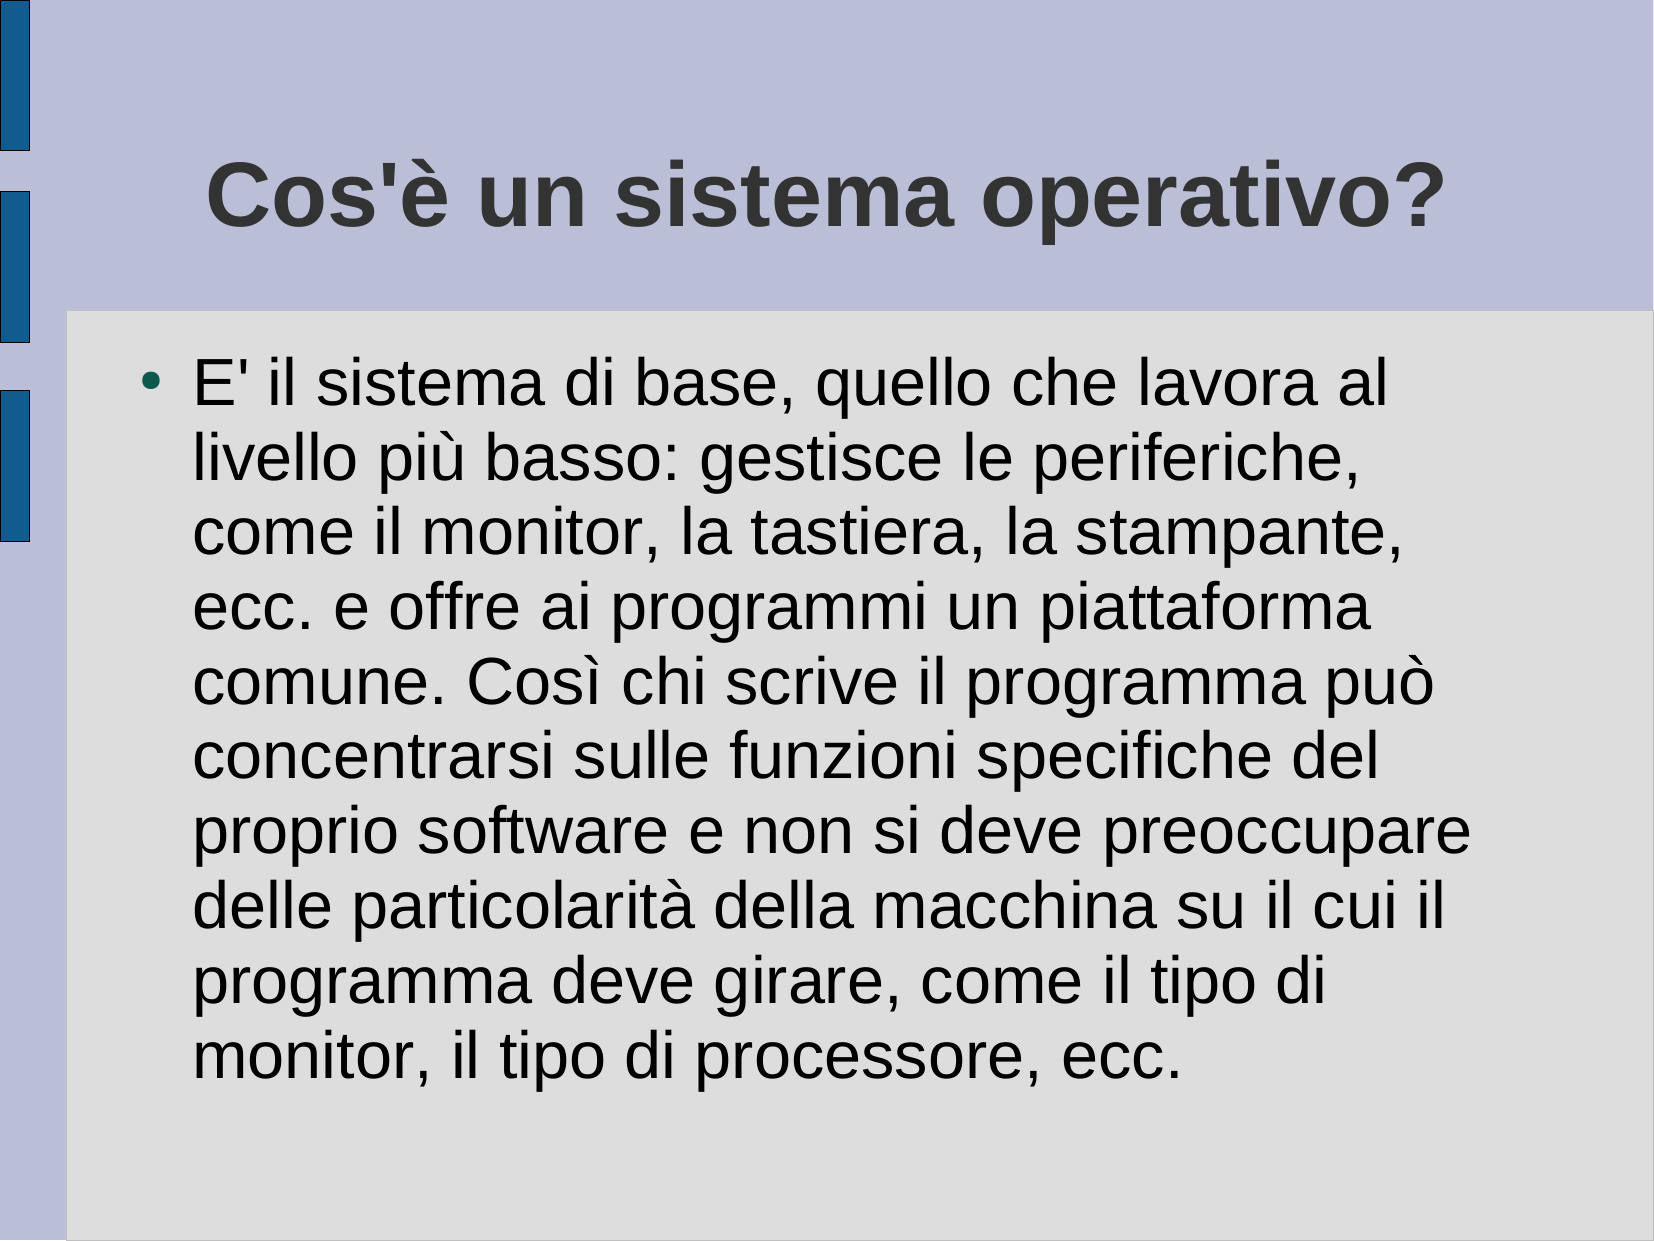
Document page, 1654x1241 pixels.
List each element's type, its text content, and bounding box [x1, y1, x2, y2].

list E' il sistema di base, quello che lavora al livello più basso: gestisce le periferiche, come il monitor, la tastiera, la stampante, ecc. e offre ai programmi un piattaforma comune. Così chi scrive il programma può concentrarsi sulle funzioni specifiche del proprio software e non si deve preoccupare delle particolarità della macchina su il cui il programma deve girare, come il tipo di monitor, il tipo di processore, ecc. [121, 344, 1534, 1164]
title Cos'è un sistema operativo? [121, 91, 1534, 299]
